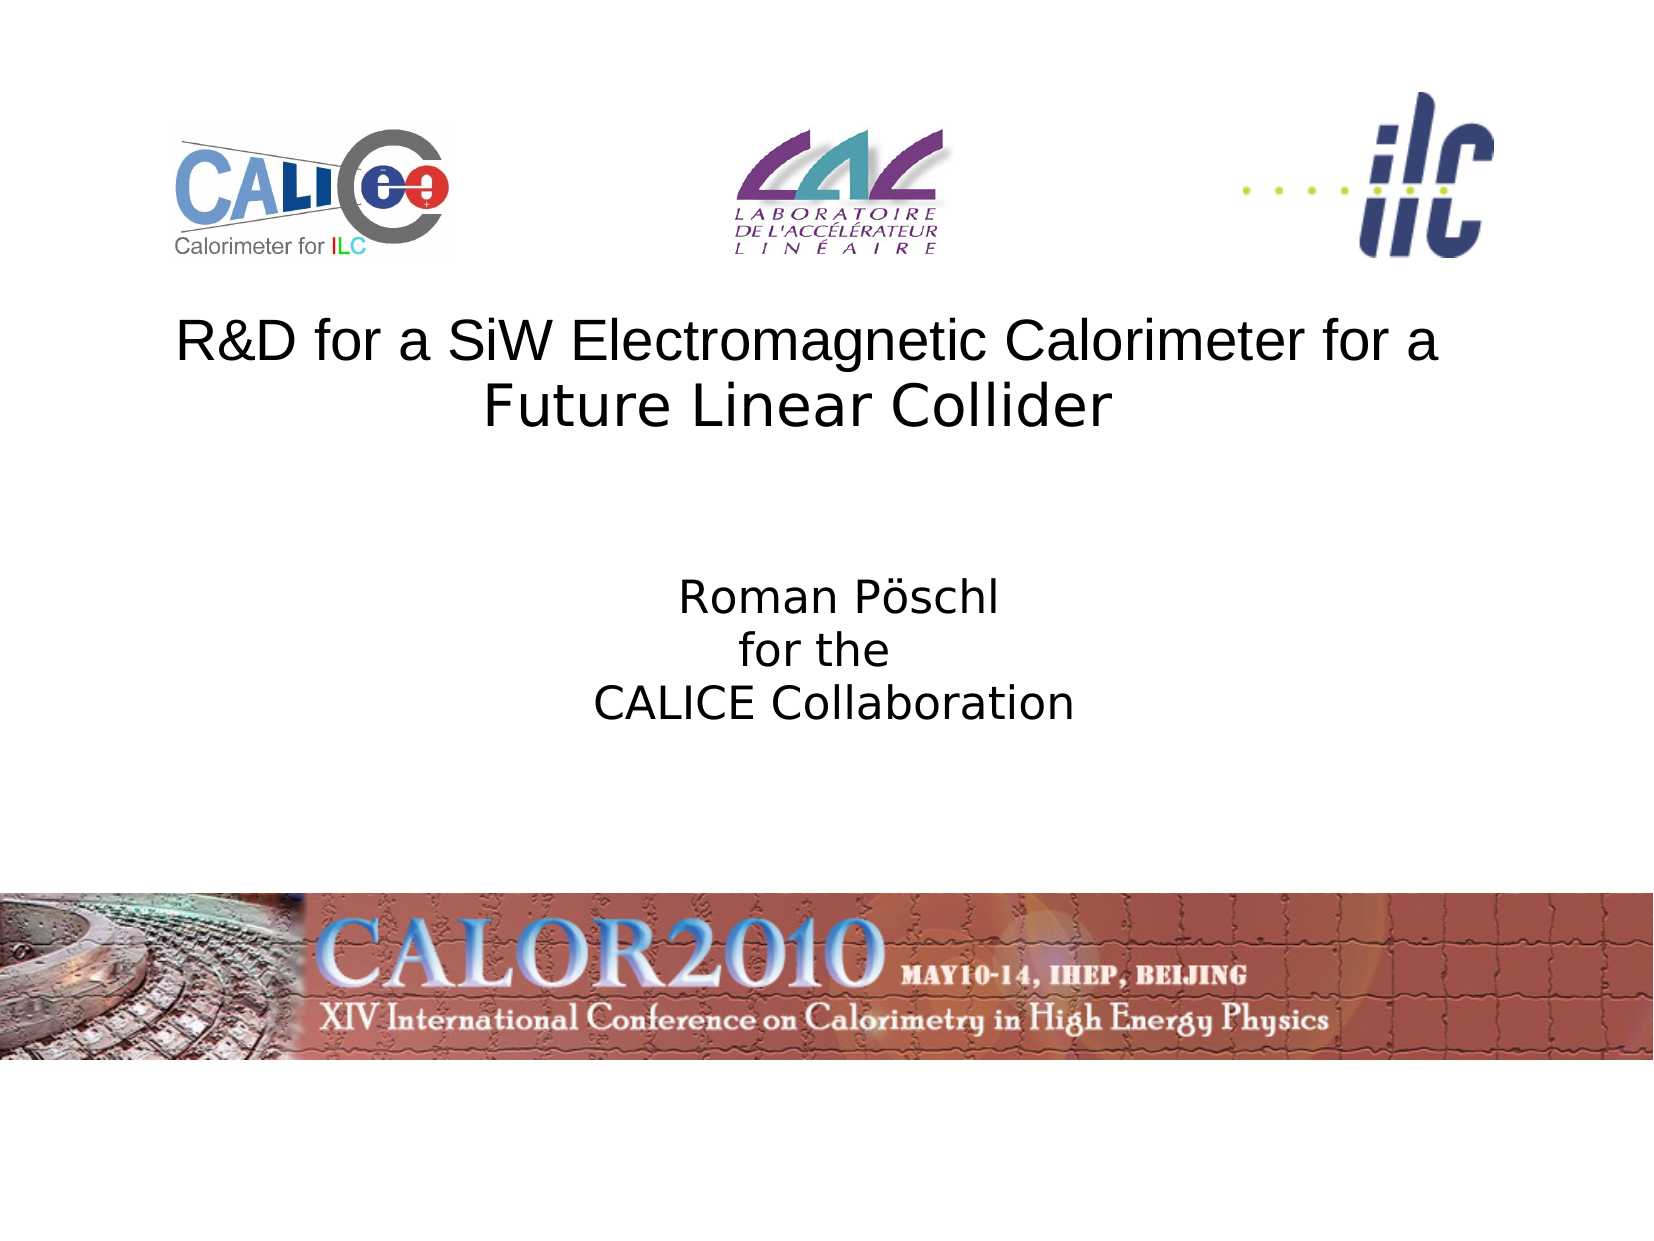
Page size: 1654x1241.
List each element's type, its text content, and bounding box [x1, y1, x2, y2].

picture [729, 124, 958, 258]
picture [171, 124, 451, 257]
picture [1243, 92, 1494, 258]
text_box LHC [1321, 357, 1450, 426]
text_box Roman Pöschl for the CALICE Collaboration [578, 563, 1094, 785]
text_box R&D for a SiW Electromagnetic Calorimeter for a Future Linear Collider [79, 300, 1512, 470]
picture [0, 893, 1653, 1060]
